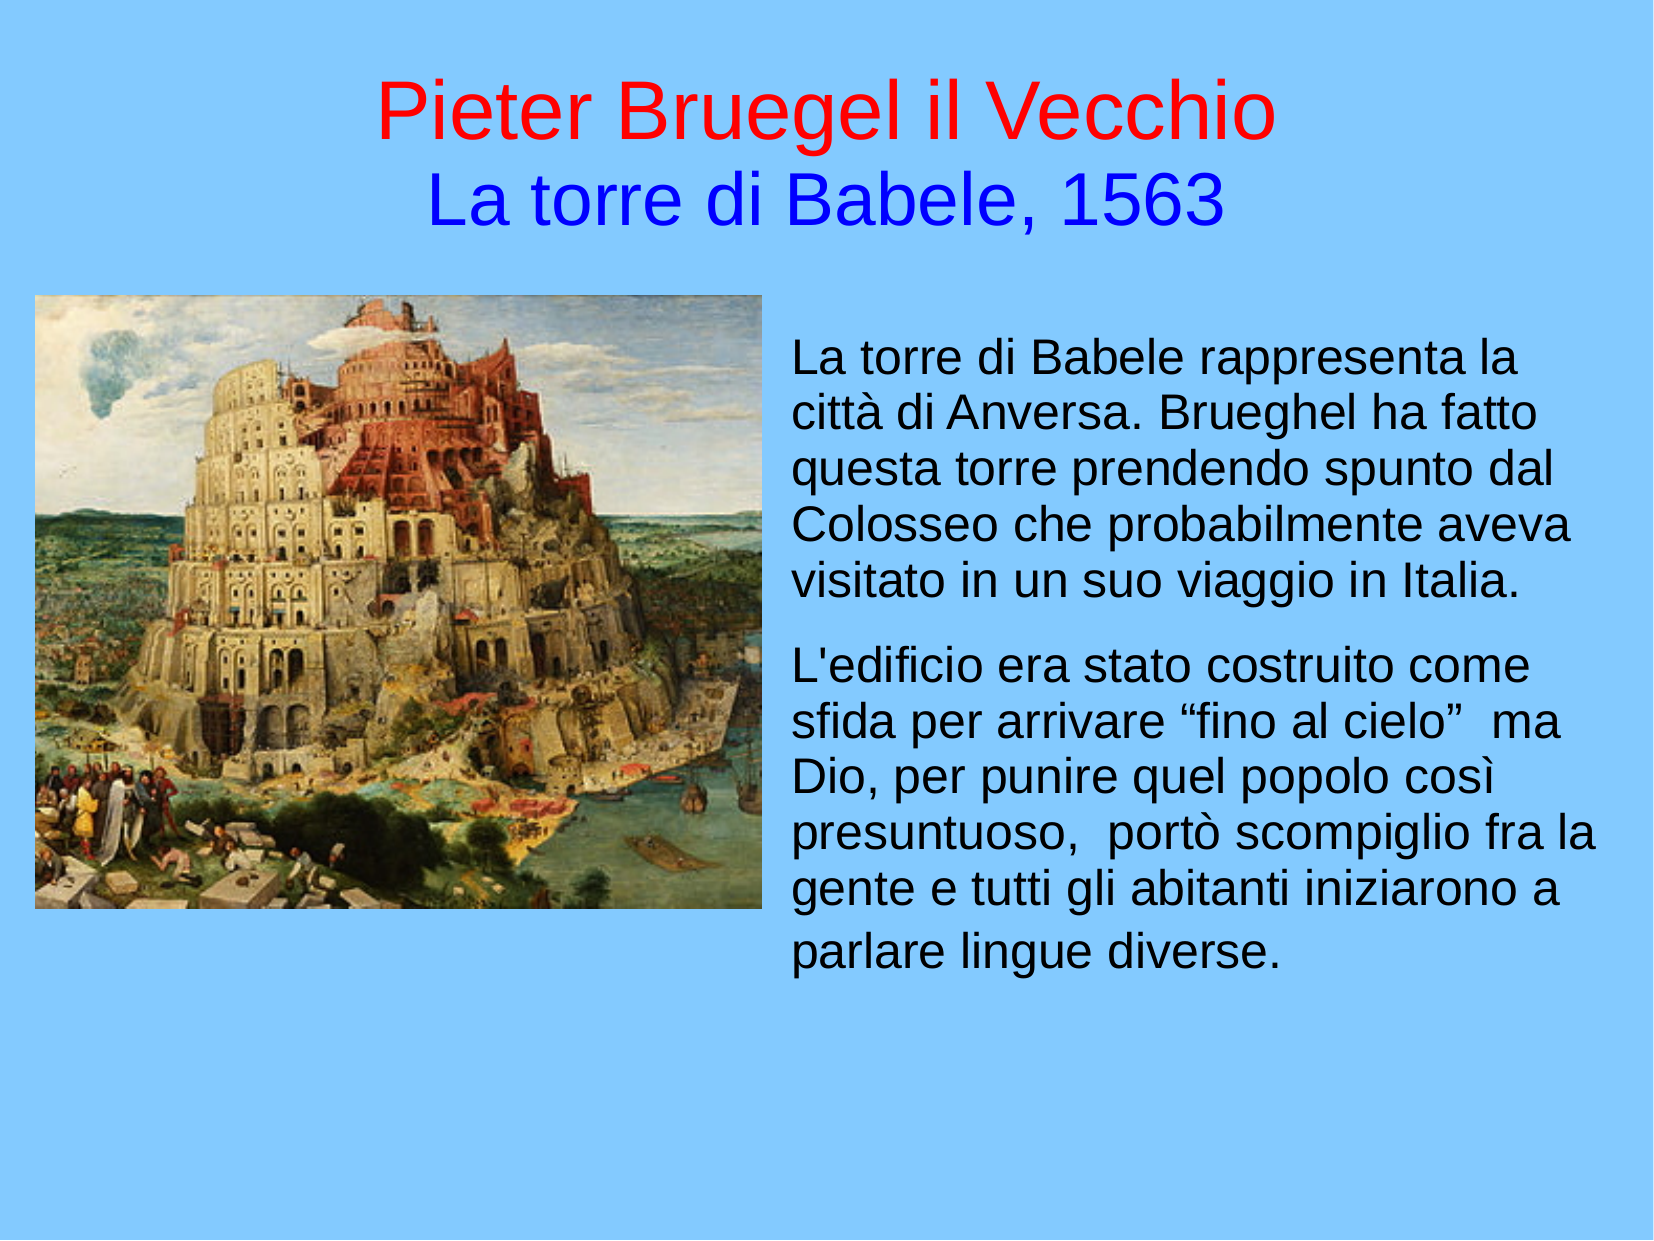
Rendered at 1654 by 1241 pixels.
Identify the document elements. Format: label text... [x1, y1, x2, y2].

list La torre di Babele rappresenta la città di Anversa. Brueghel ha fatto questa torre prendendo spunto dal Colosseo che probabilmente aveva visitato in un suo viaggio in Italia. L'edificio era stato costruito come sfida per arrivare “fino al cielo” ma Dio, per punire quel popolo così presuntuoso, portò scompiglio fra la gente e tutti gli abitanti iniziarono a parlare lingue diverse. [791, 243, 1601, 1170]
title Pieter Bruegel il Vecchio La torre di Babele, 1563 [82, 49, 1571, 257]
picture [35, 295, 762, 909]
